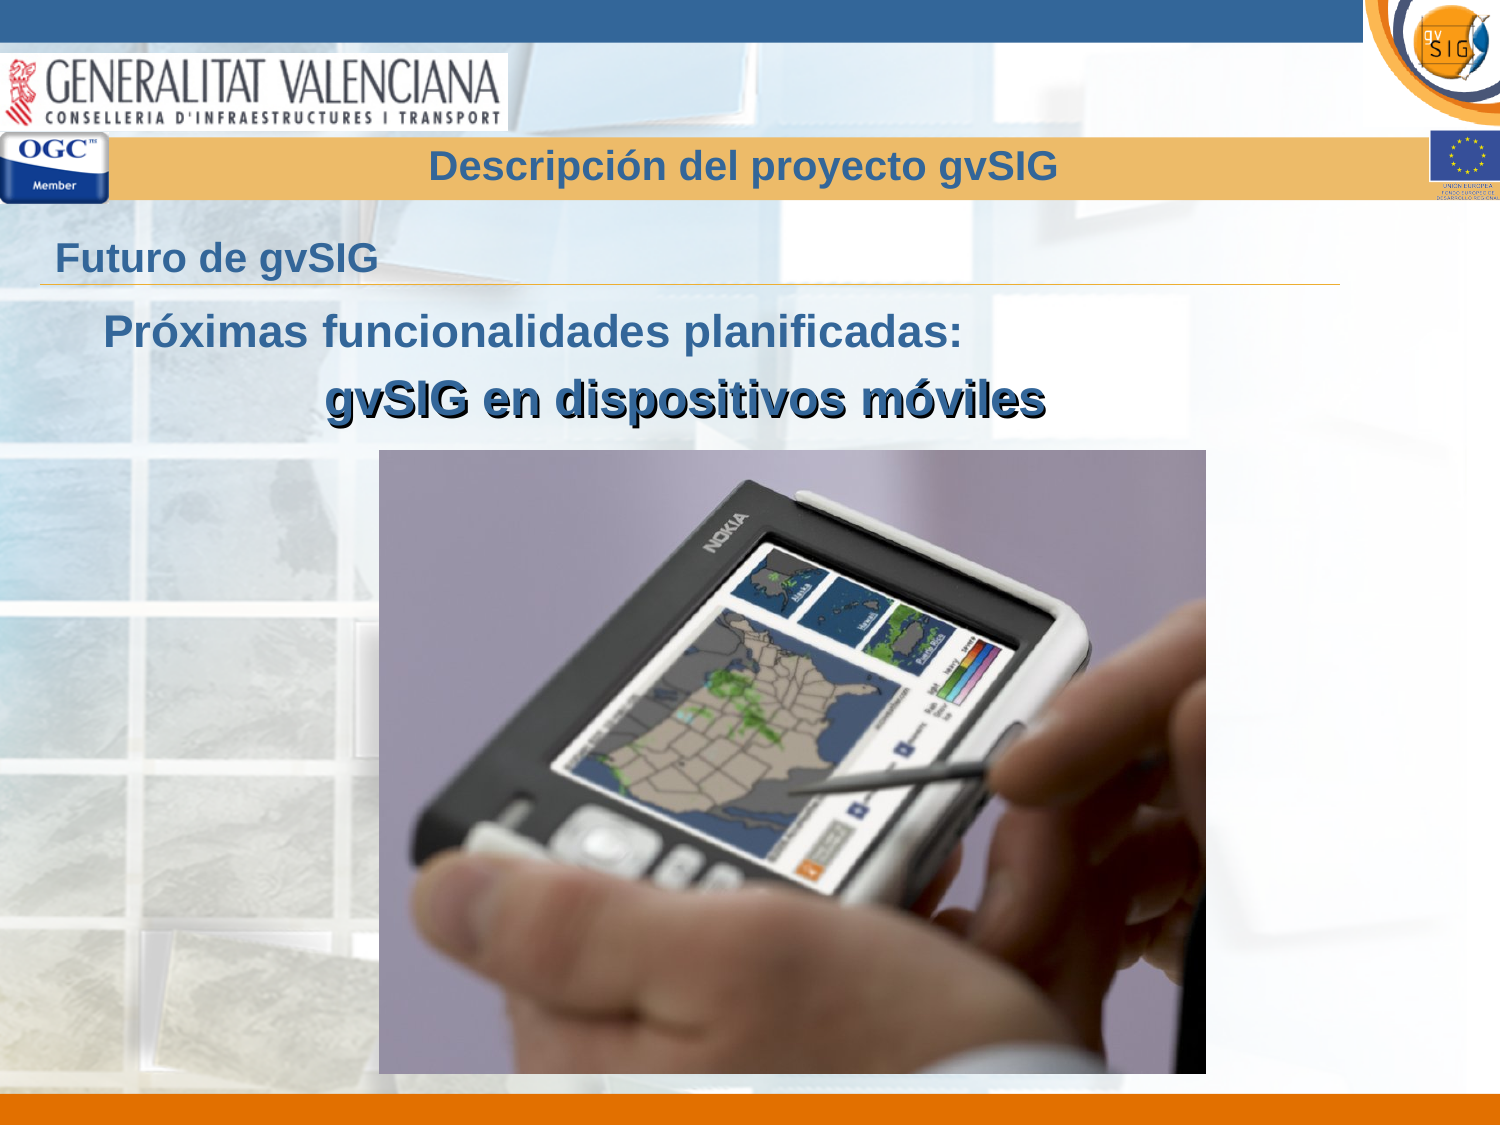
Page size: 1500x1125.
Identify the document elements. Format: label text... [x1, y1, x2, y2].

picture [0, 132, 109, 137]
picture [379, 450, 1206, 1074]
text_box Descripción del proyecto gvSIG [0, 137, 1488, 203]
text_box Próximas funcionalidades planificadas: gvSIG en dispositivos móviles [88, 281, 1350, 435]
picture [1429, 129, 1500, 200]
text_box Futuro de gvSIG [40, 204, 691, 290]
picture [1363, 0, 1500, 127]
picture [0, 53, 508, 131]
